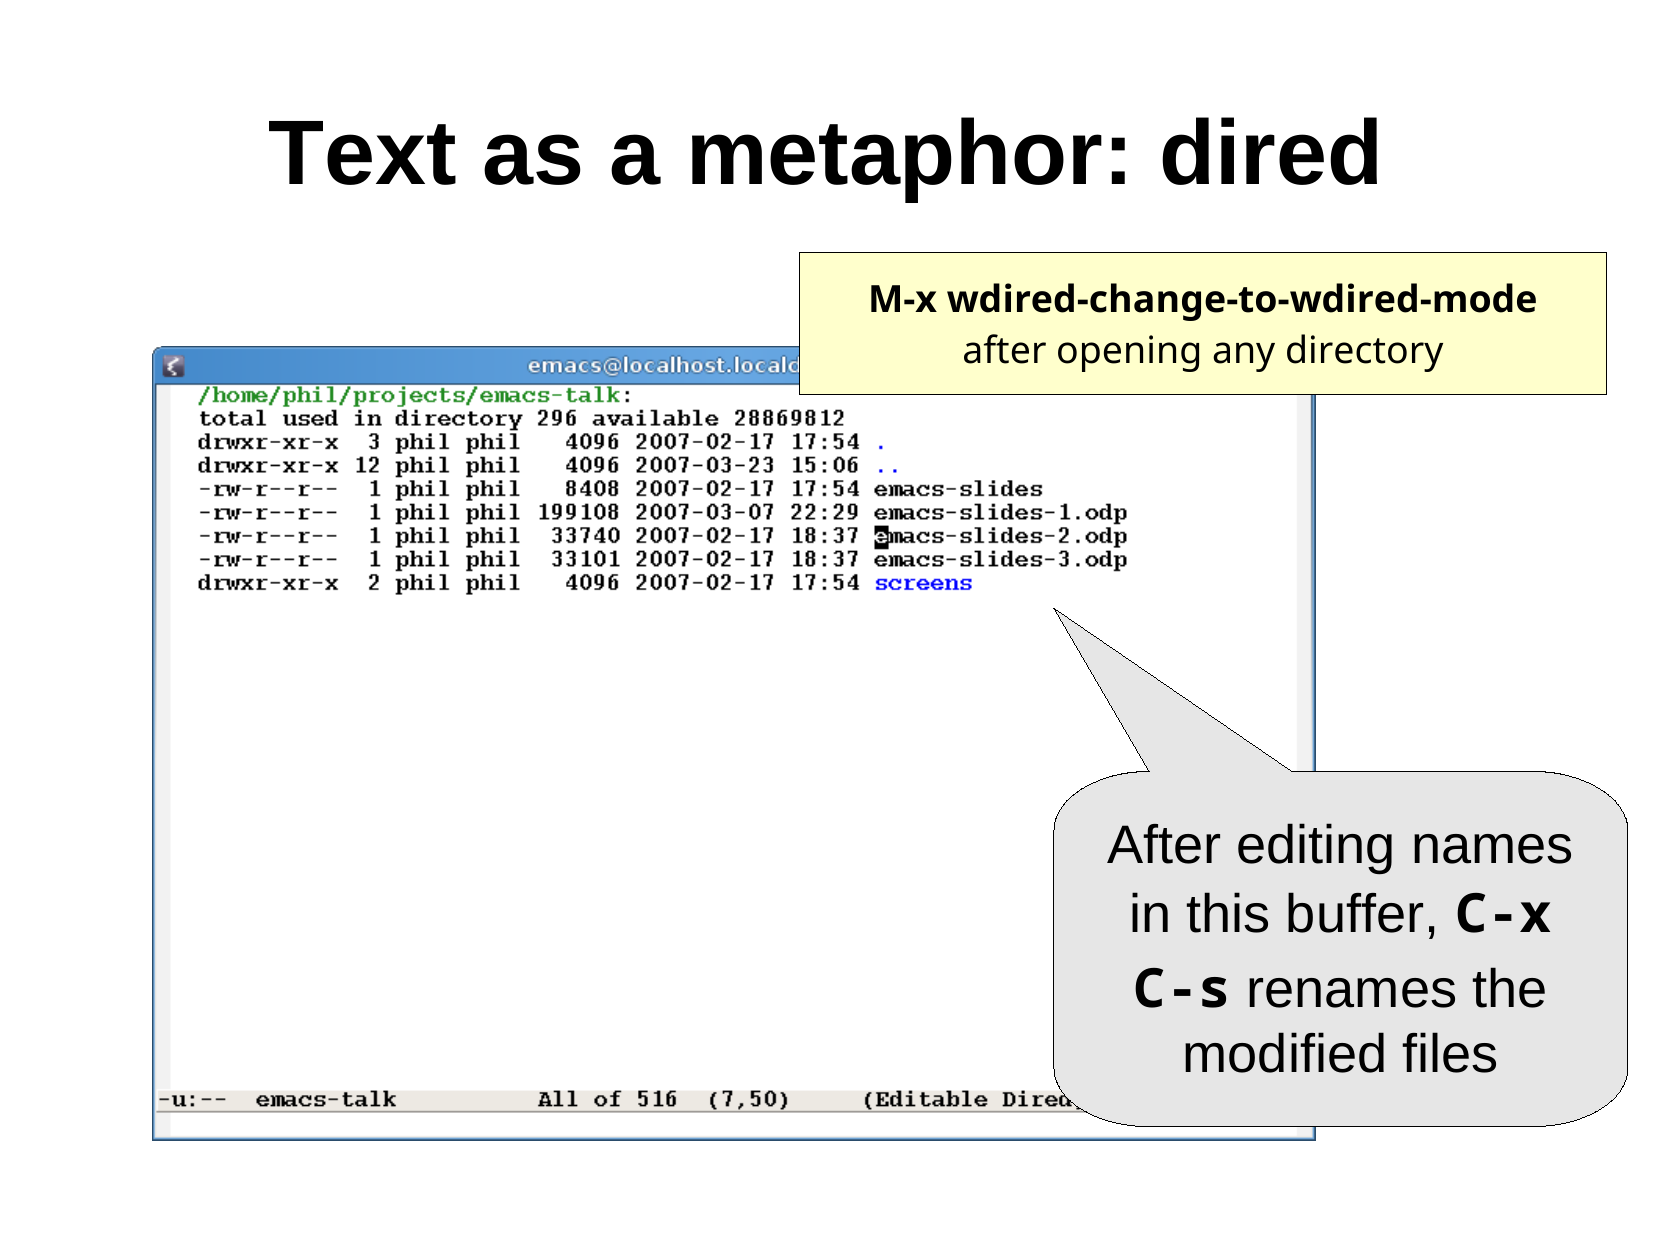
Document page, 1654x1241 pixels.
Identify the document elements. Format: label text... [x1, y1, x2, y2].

title Text as a metaphor: dired [82, 56, 1571, 250]
picture [152, 346, 1316, 1141]
text_box After editing names in this buffer, C-x C-s renames the modified files [1053, 608, 1628, 1127]
text_box M-x wdired-change-to-wdired-mode after opening any directory [799, 252, 1607, 395]
